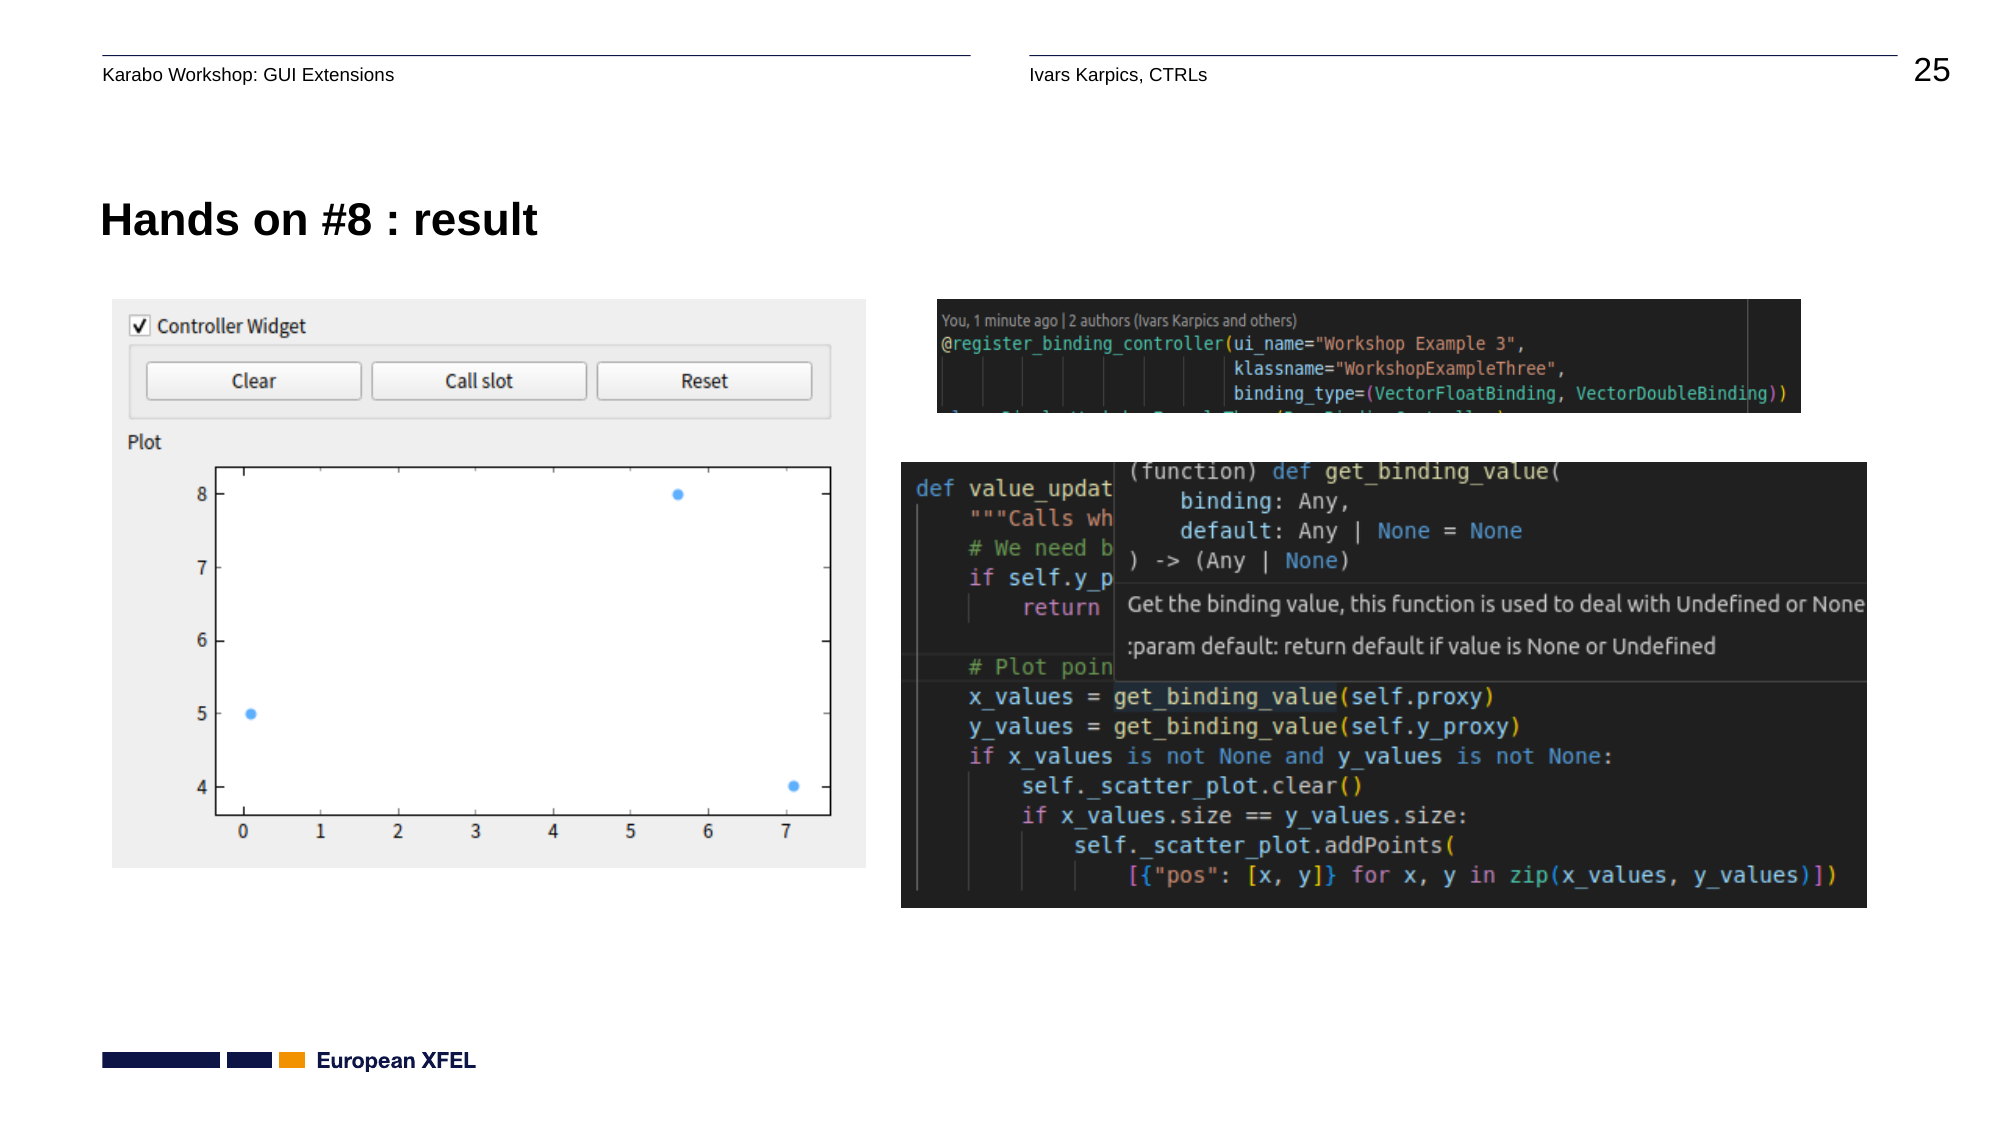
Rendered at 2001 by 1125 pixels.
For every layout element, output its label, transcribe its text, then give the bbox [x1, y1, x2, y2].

picture [112, 299, 866, 868]
picture [937, 299, 1801, 413]
picture [901, 462, 1867, 908]
title Hands on #8 : result [100, 116, 1898, 245]
